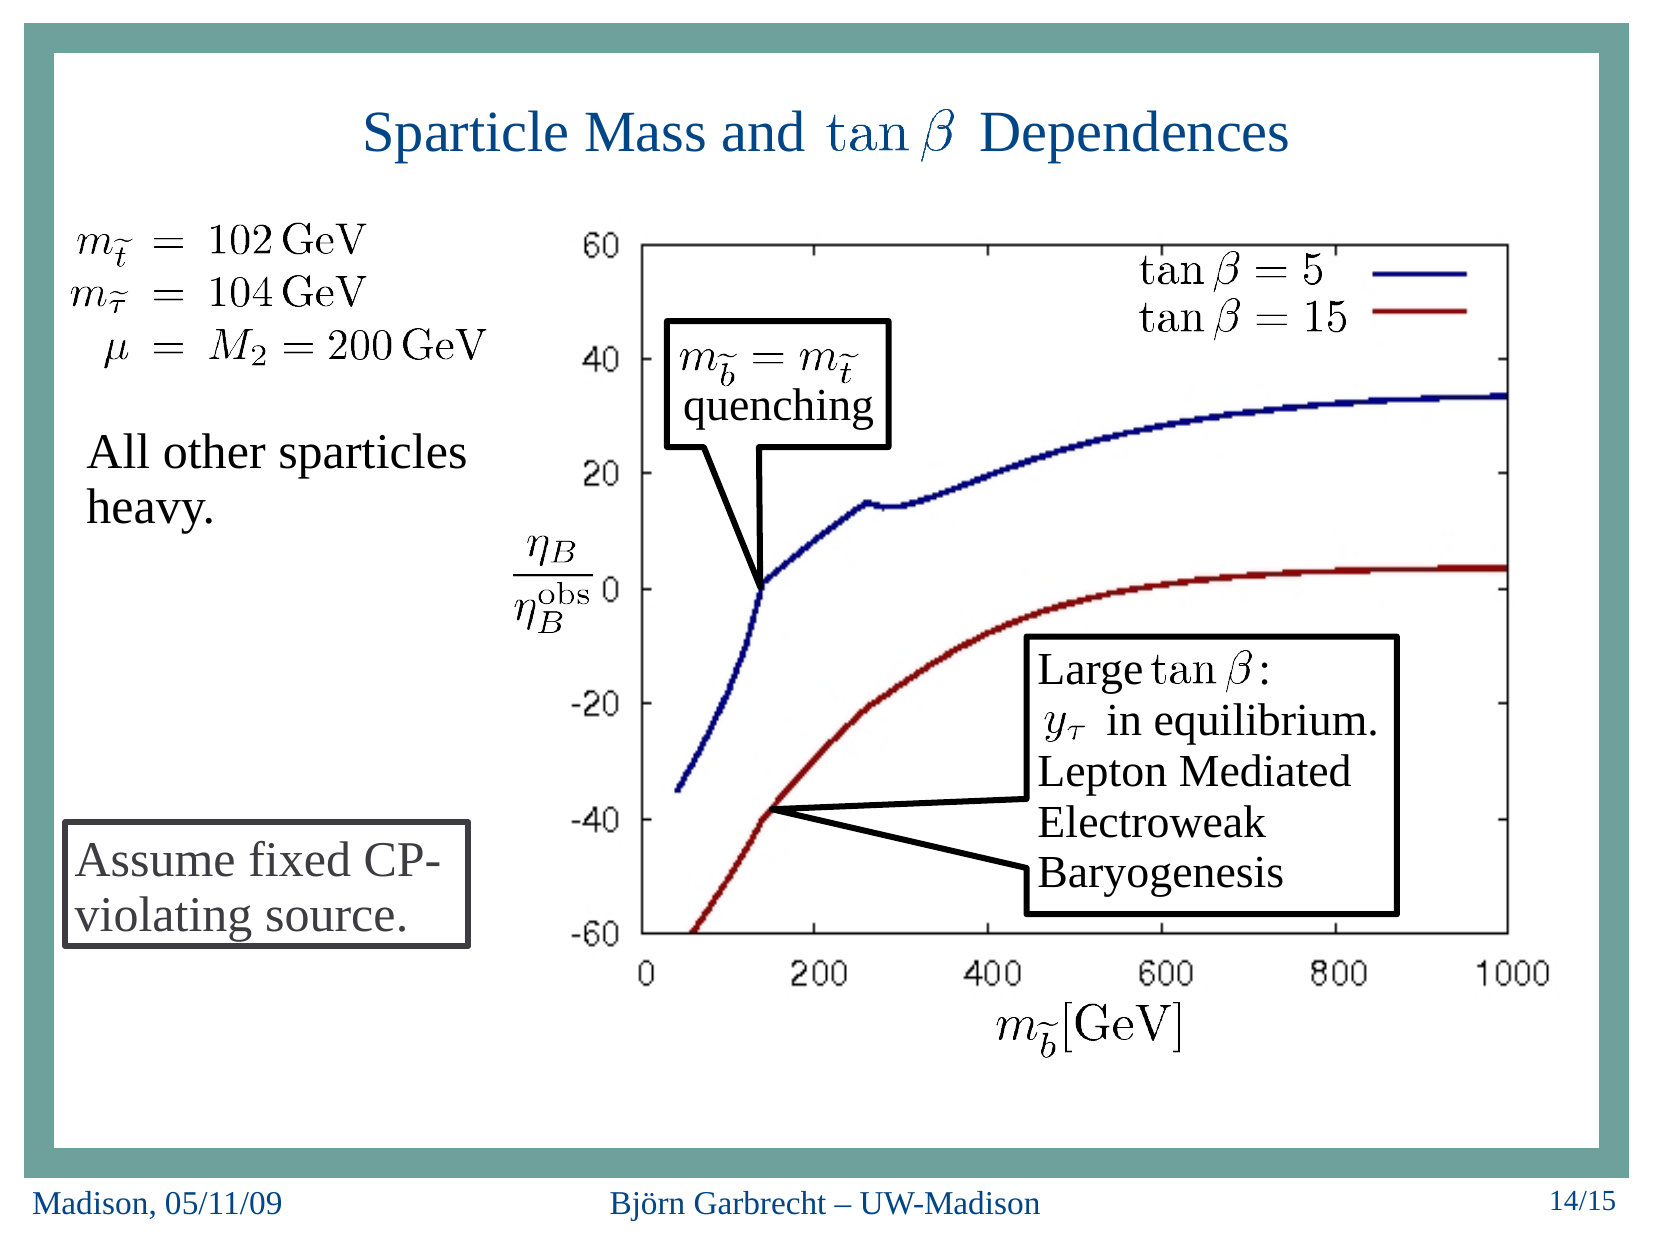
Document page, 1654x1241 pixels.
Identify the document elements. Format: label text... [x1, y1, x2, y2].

text_box All other sparticles heavy. [71, 416, 492, 542]
text_box quenching [892, 372, 896, 443]
picture [821, 105, 967, 170]
text_box Large : in equilibrium. Lepton Mediated Electroweak Baryogenesis [1022, 636, 1400, 906]
title Sparticle Mass and Dependences [82, 68, 1571, 197]
picture [504, 198, 1568, 1062]
picture [66, 220, 491, 370]
text_box quenching [670, 372, 885, 443]
text_box Assume fixed CP-violating source. [59, 824, 481, 950]
text_box [494, 197, 1570, 1079]
